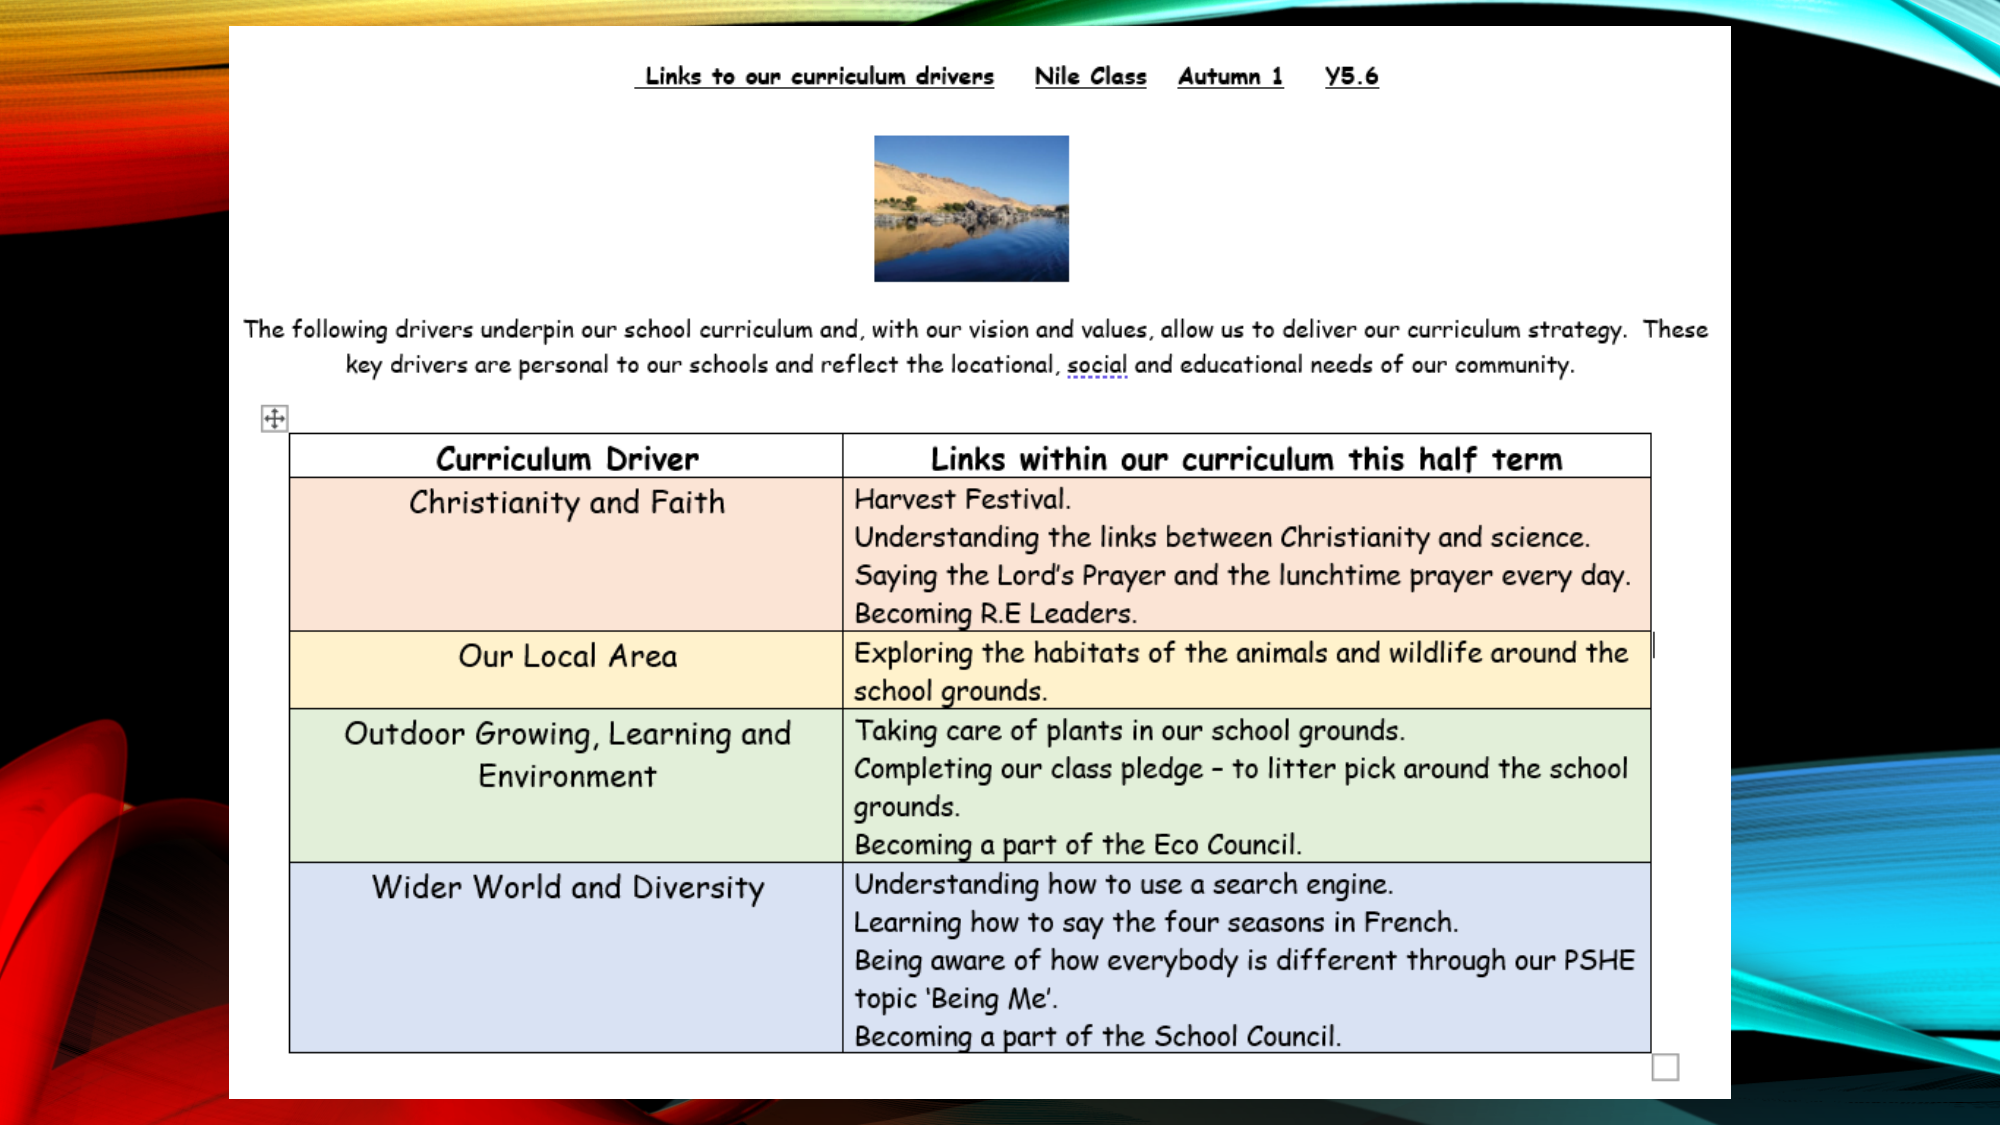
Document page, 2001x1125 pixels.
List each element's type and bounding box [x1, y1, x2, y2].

picture [229, 26, 1731, 1099]
